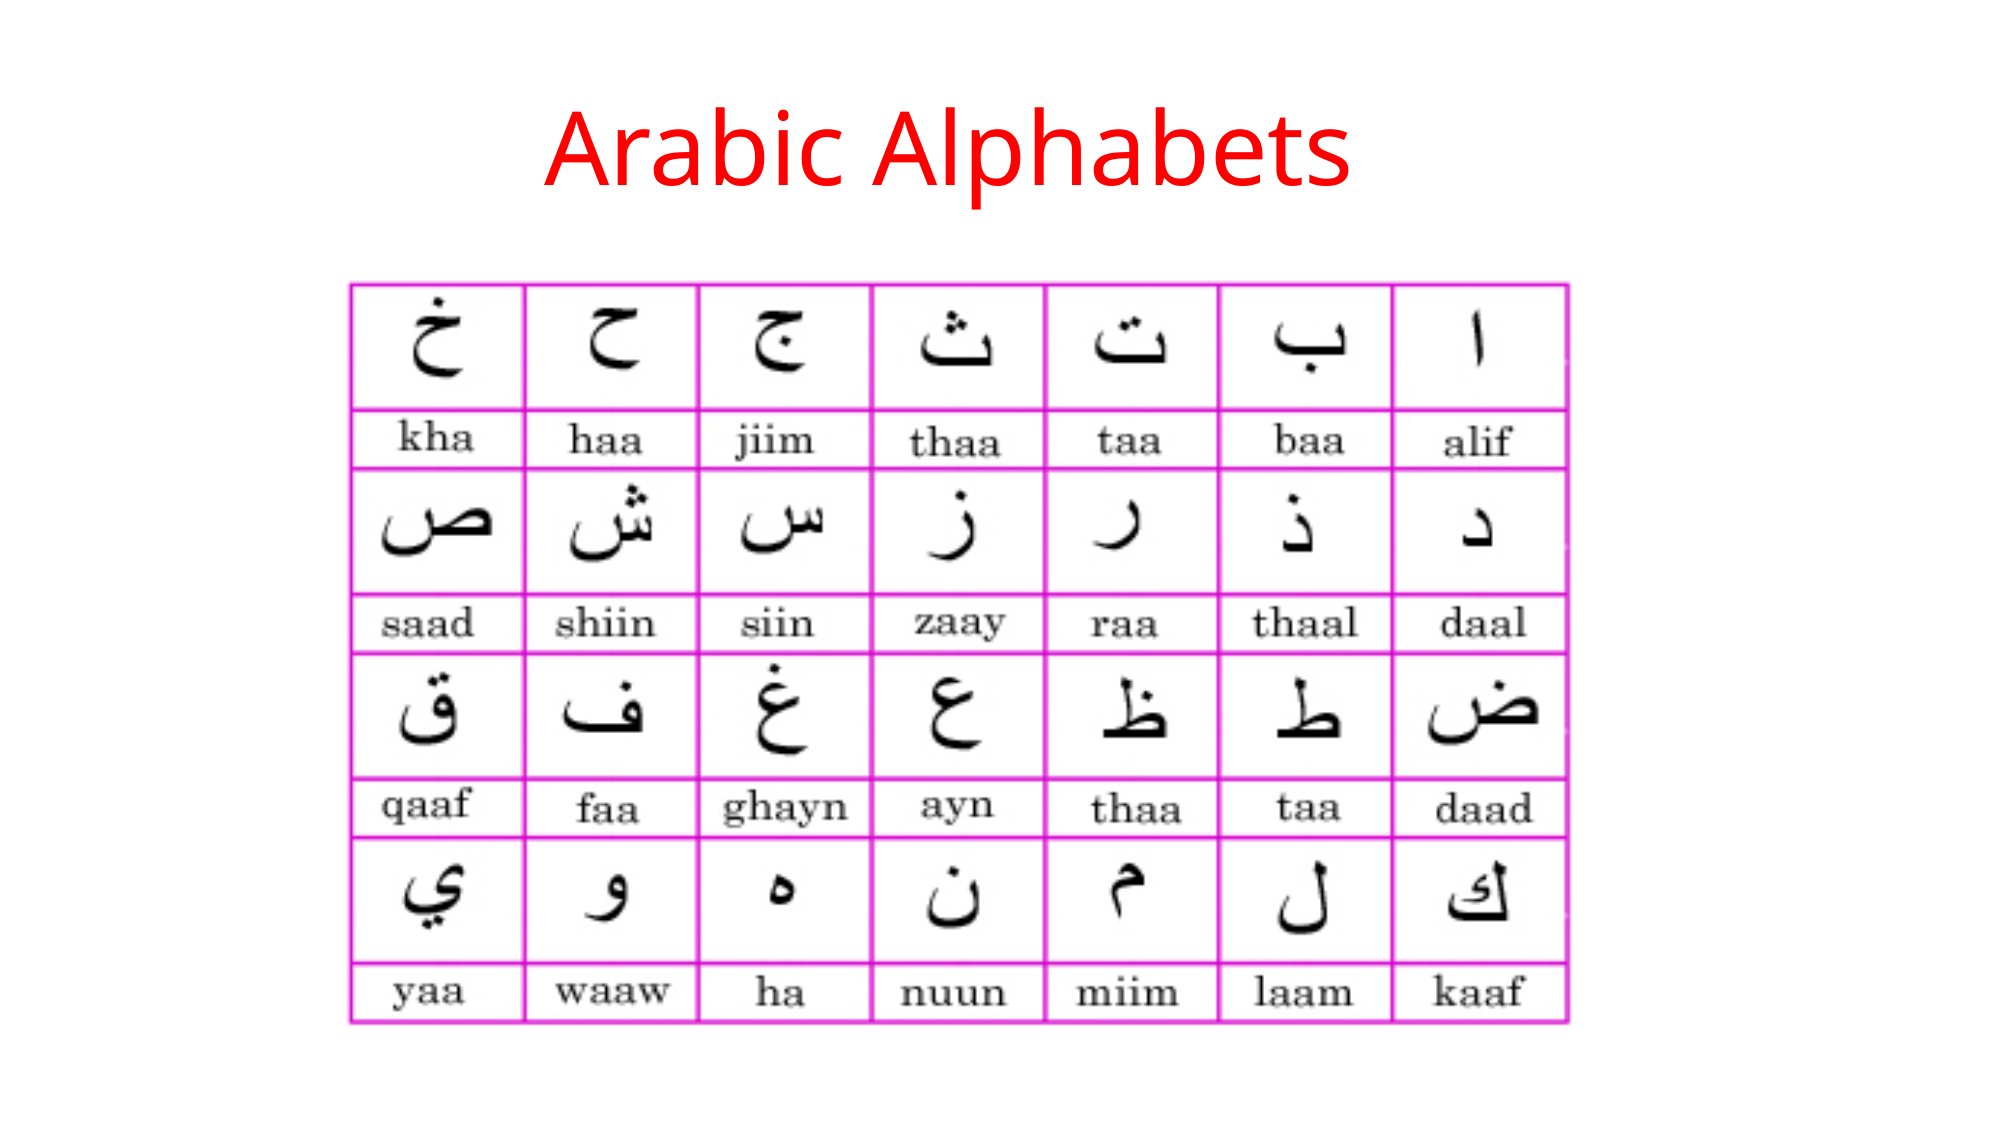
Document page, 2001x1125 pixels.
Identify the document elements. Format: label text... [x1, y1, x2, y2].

picture [345, 279, 1577, 1031]
title Arabic Alphabets [529, 43, 1393, 262]
